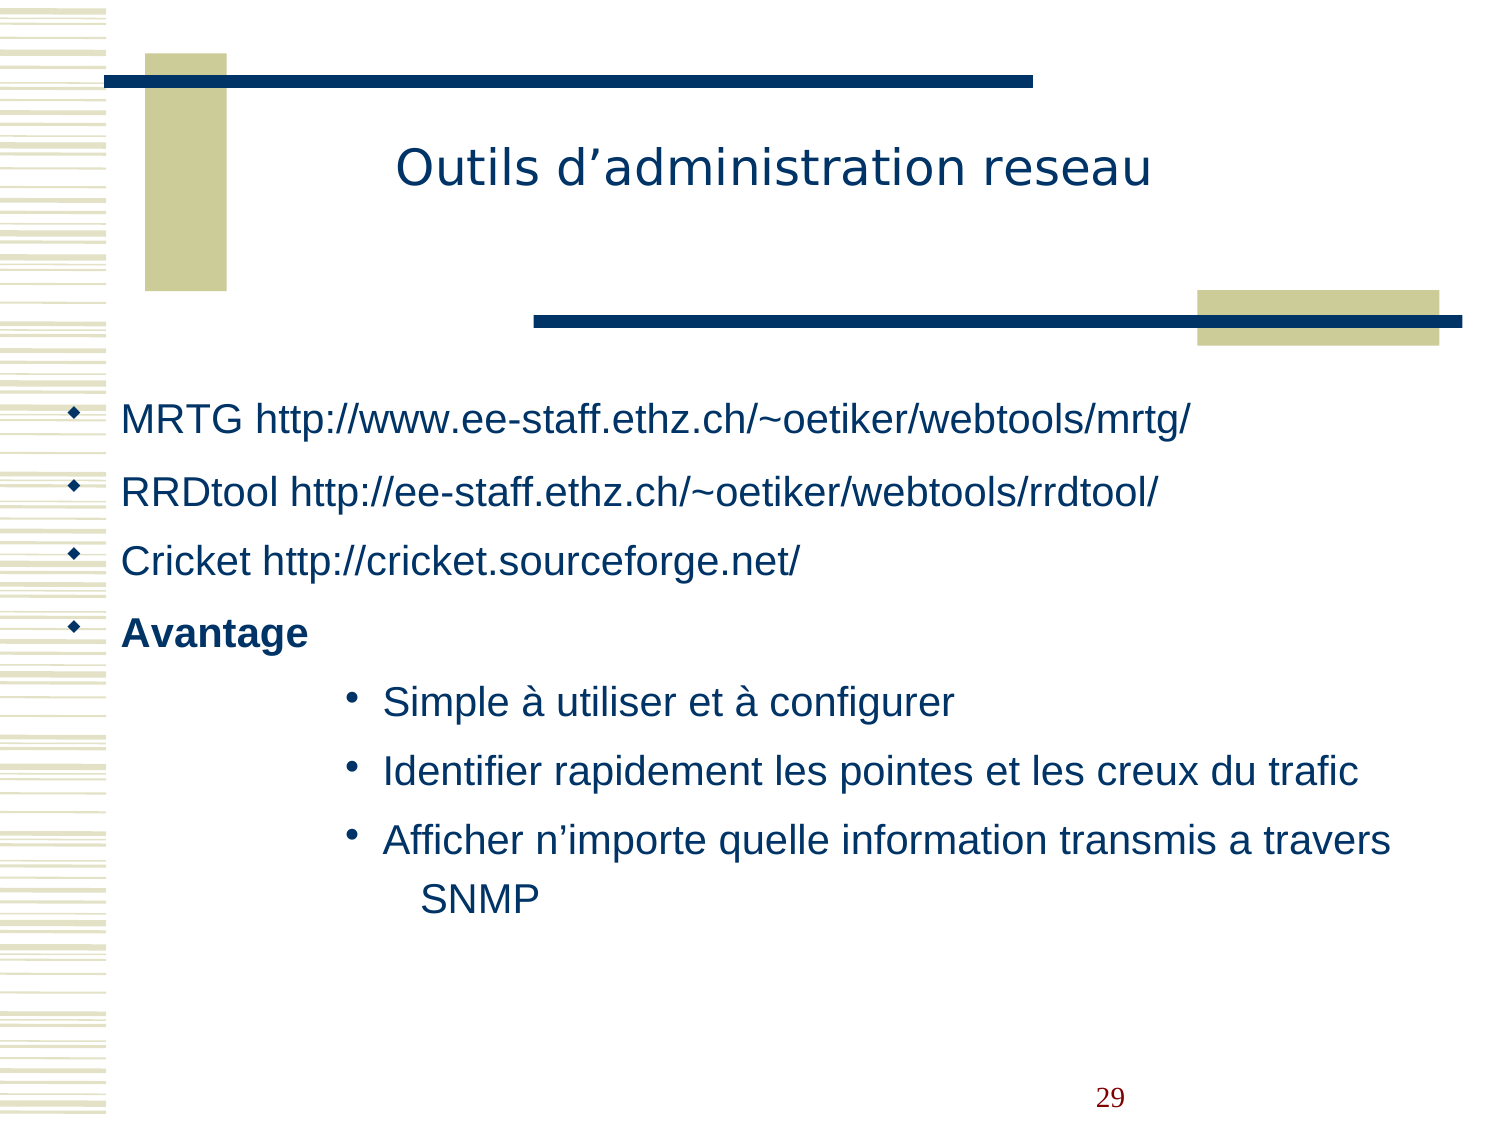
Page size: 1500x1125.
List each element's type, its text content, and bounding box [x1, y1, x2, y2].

list MRTG http://www.ee-staff.ethz.ch/~oetiker/webtools/mrtg/ RRDtool http://ee-staff.ethz.ch/~oetiker/webtools/rrdtool/ Cricket http://cricket.sourceforge.net/ Avantage Simple à utiliser et à configurer Identifier rapidement les pointes et les creux du trafic Afficher n’importe quelle information transmis a travers SNMP [50, 375, 1451, 1113]
title Outils d’administration reseau [150, 90, 1401, 247]
